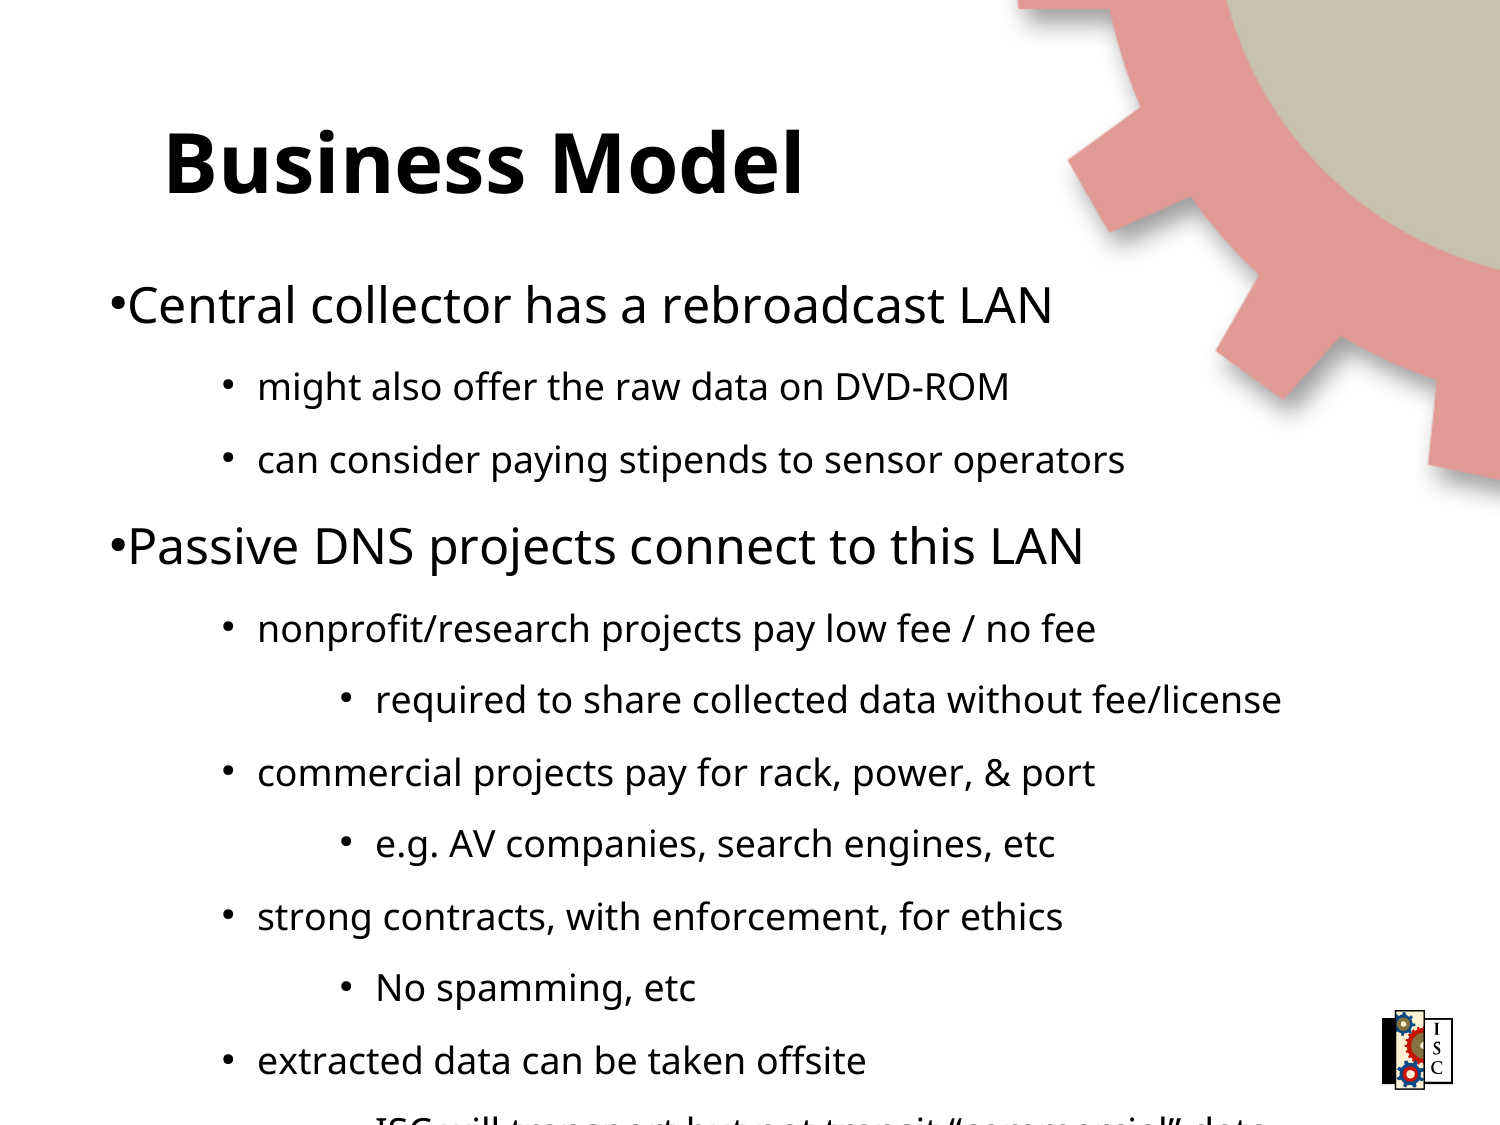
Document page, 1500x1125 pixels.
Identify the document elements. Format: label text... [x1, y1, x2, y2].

list Central collector has a rebroadcast LAN might also offer the raw data on DVD-ROM can consider paying stipends to sensor operators Passive DNS projects connect to this LAN nonprofit/research projects pay low fee / no fee required to share collected data without fee/license commercial projects pay for rack, power, & port e.g. AV companies, search engines, etc strong contracts, with enforcement, for ethics No spamming, etc extracted data can be taken offsite ISC will transport but not transit “commercial” data [91, 259, 1406, 1067]
title Business Model [162, 30, 1473, 276]
picture [0, 0, 1500, 1125]
